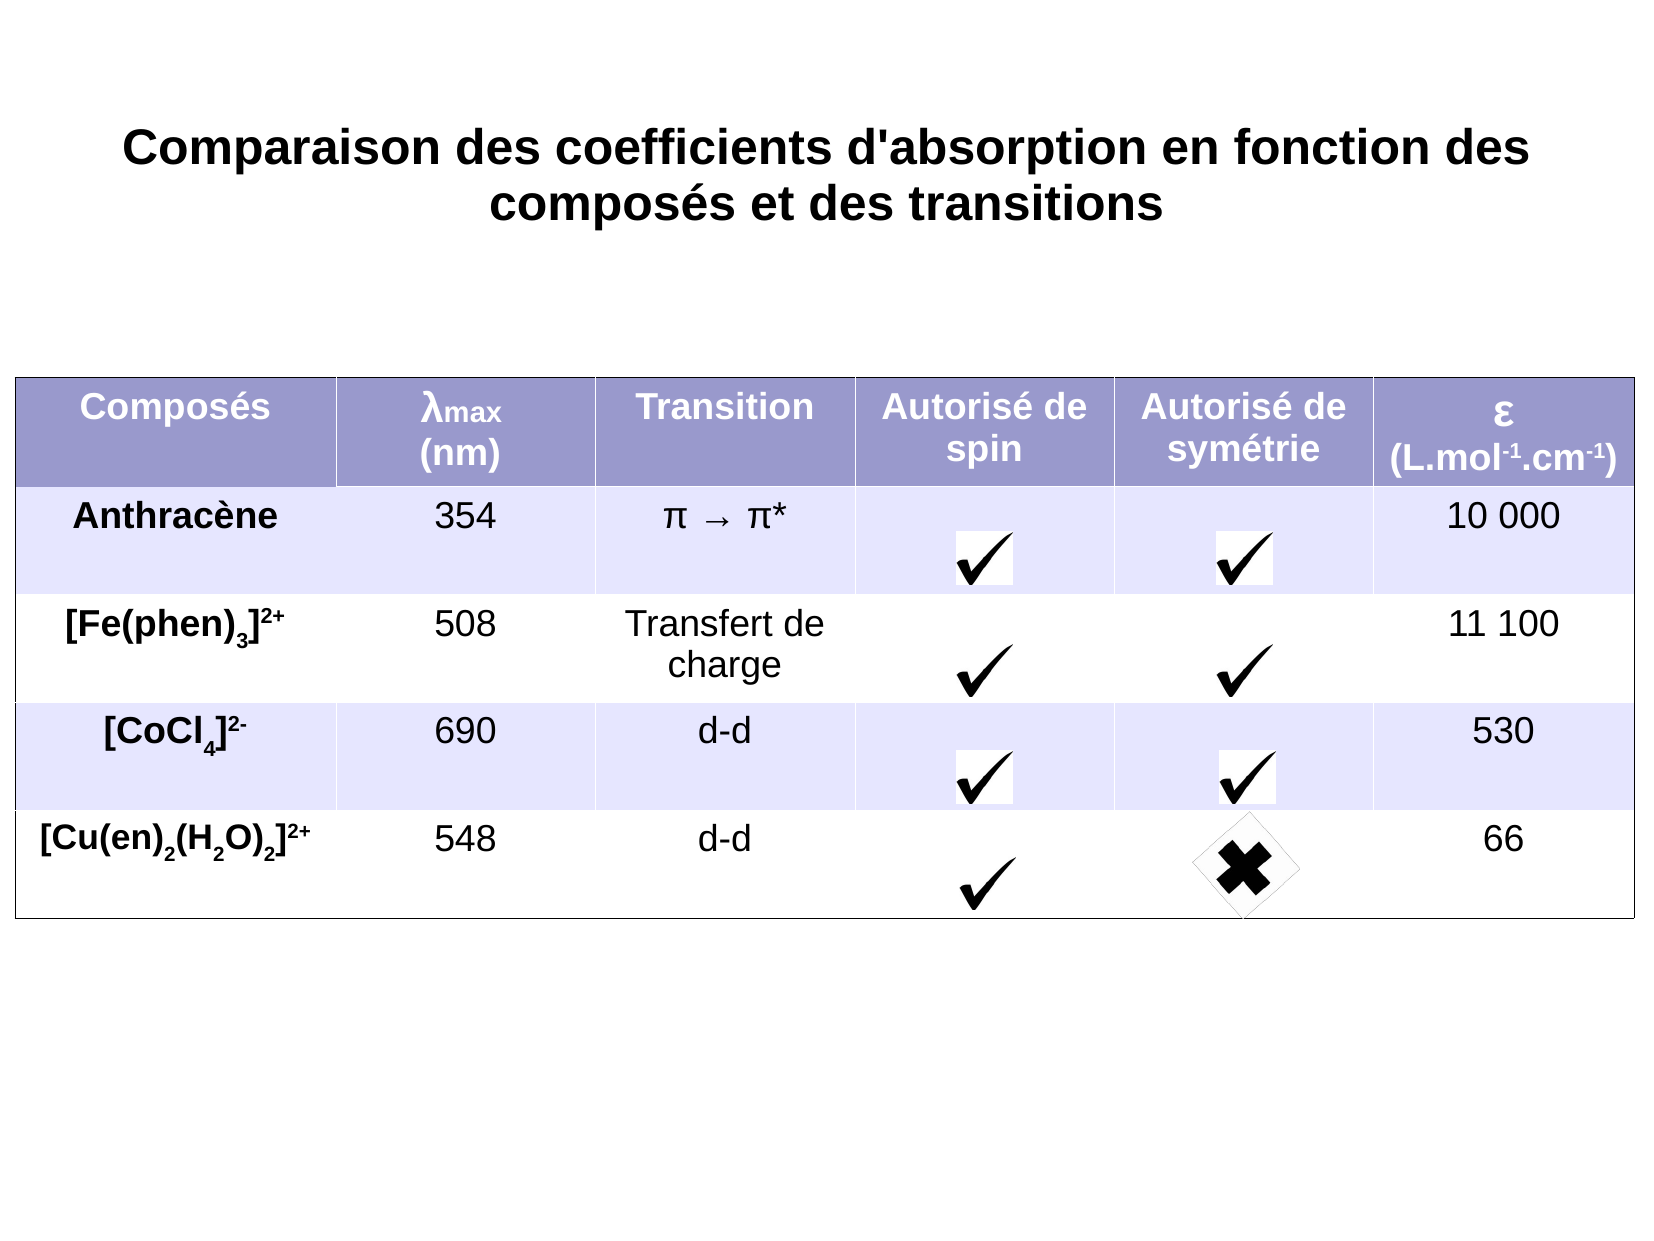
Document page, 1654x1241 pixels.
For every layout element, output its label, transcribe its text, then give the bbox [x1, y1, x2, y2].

table_cell [1115, 595, 1373, 702]
picture [1216, 643, 1273, 697]
table_header Transition [596, 378, 855, 486]
table_cell [856, 811, 1114, 918]
picture [1192, 812, 1300, 919]
table_cell 66 [1374, 811, 1634, 918]
table_cell [1115, 811, 1249, 918]
picture [1216, 531, 1273, 585]
picture [956, 750, 1013, 804]
table_cell d-d [596, 811, 855, 918]
table_cell [Cu(en)2(H2O)2]2+ [16, 811, 336, 918]
picture [956, 531, 1013, 585]
table_cell 548 [337, 811, 595, 918]
table_header ε (L.mol-1.cm-1) [1374, 378, 1634, 486]
table_header Autorisé de symétrie [1115, 378, 1373, 486]
picture [956, 643, 1013, 697]
table_cell [856, 595, 1114, 702]
table_cell [856, 487, 1114, 594]
table_cell 508 [337, 595, 595, 702]
table_header Composés [16, 378, 336, 487]
table_cell 354 [336, 487, 595, 594]
table_cell Transfert de charge [596, 595, 855, 702]
table_cell [1115, 487, 1373, 594]
table_cell π → π* [596, 487, 855, 594]
picture [1219, 750, 1276, 804]
table_cell [856, 703, 1114, 810]
table_cell d-d [596, 703, 855, 810]
picture [959, 856, 1016, 910]
text_box Comparaison des coefficients d'absorption en fonction des composés et des transitions [0, 112, 1654, 242]
table_cell [1115, 703, 1373, 810]
table_cell 10 000 [1374, 487, 1634, 594]
table_cell [CoCl4]2- [16, 703, 336, 810]
table_header Autorisé de spin [856, 378, 1114, 486]
table_cell [Fe(phen)3]2+ [16, 594, 336, 702]
table_cell 690 [337, 703, 595, 810]
table_cell [1246, 811, 1373, 918]
table_cell Anthracène [16, 487, 336, 594]
table_cell 530 [1374, 703, 1634, 810]
table_header λmax (nm) [337, 378, 595, 486]
table_cell 11 100 [1374, 595, 1634, 702]
